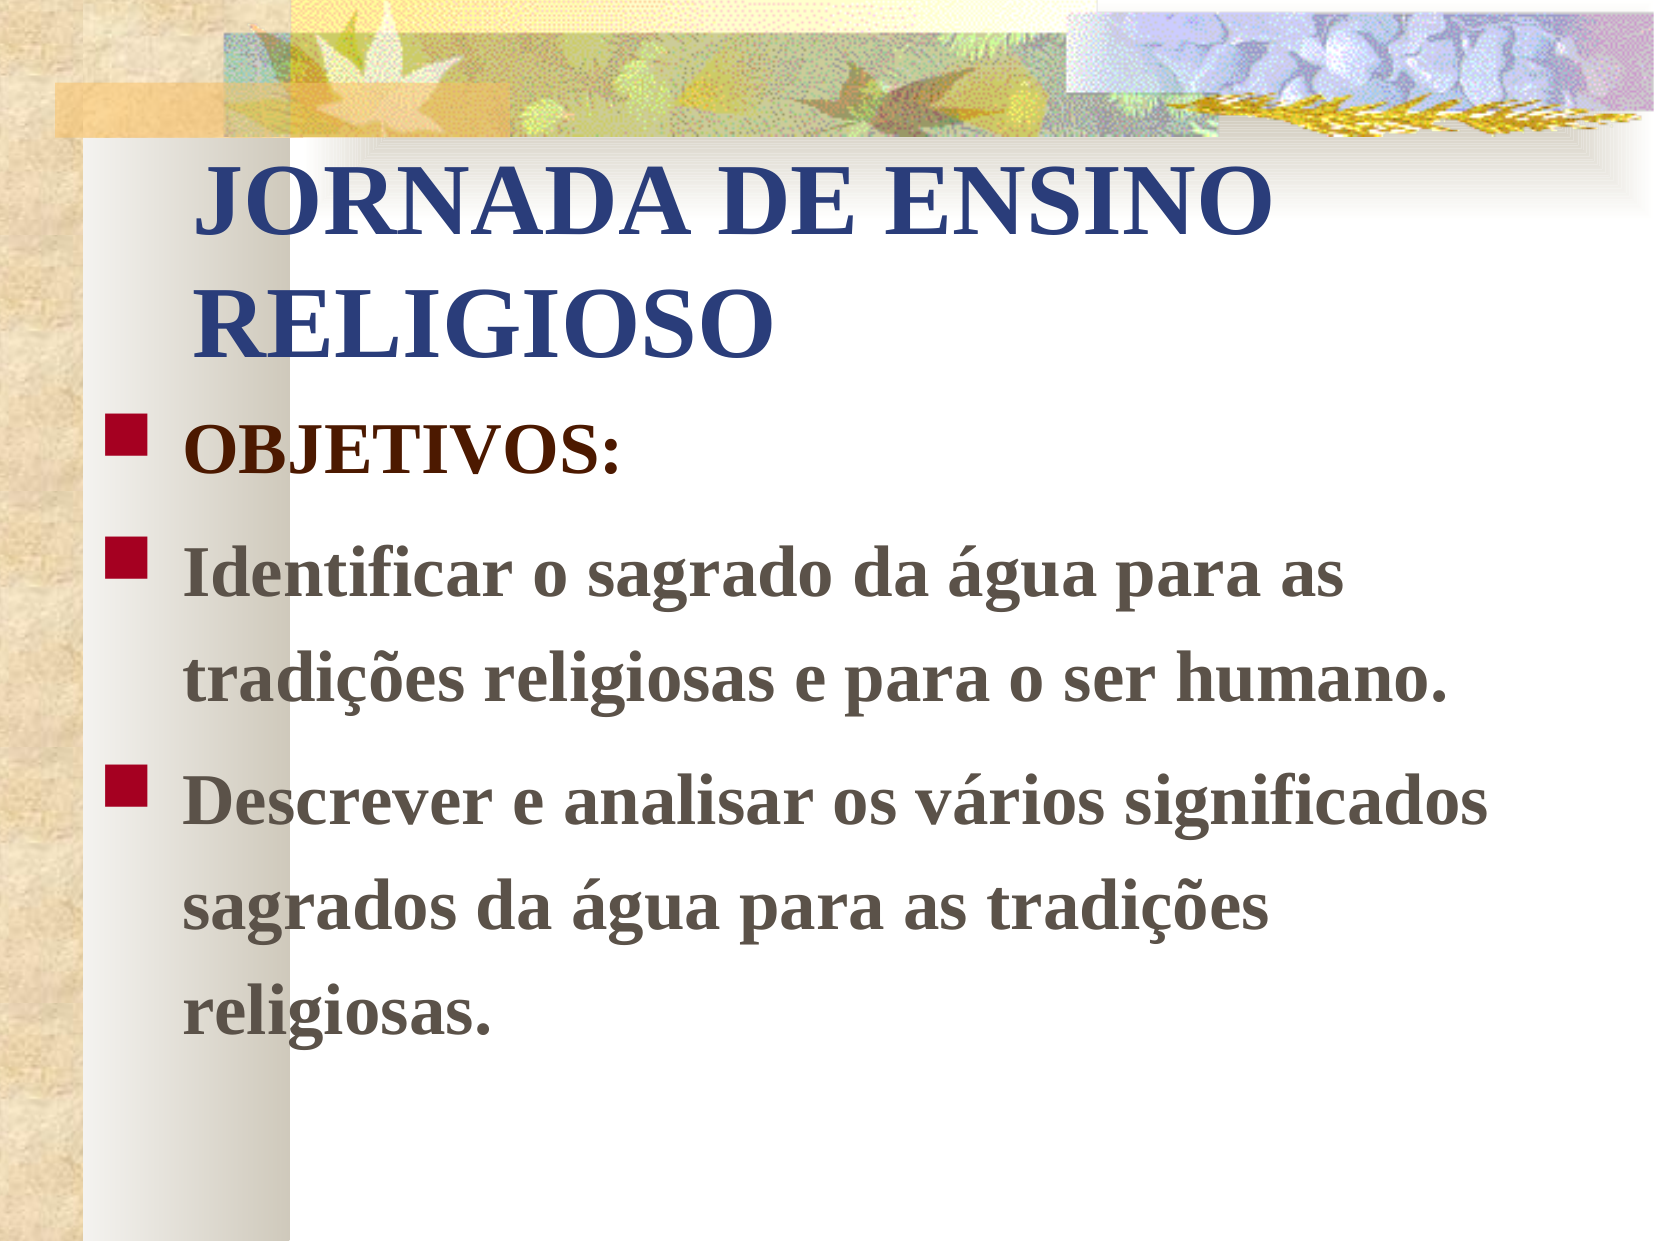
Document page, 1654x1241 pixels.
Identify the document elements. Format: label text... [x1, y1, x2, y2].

text_box OBJETIVOS: Identificar o sagrado da água para as tradições religiosas e para o ser humano. Descrever e analisar os vários significados sagrados da água para as tradições religiosas. [99, 400, 1561, 1125]
picture [0, 0, 1654, 1241]
text_box JORNADA DE ENSINO RELIGIOSO [192, 132, 1599, 378]
